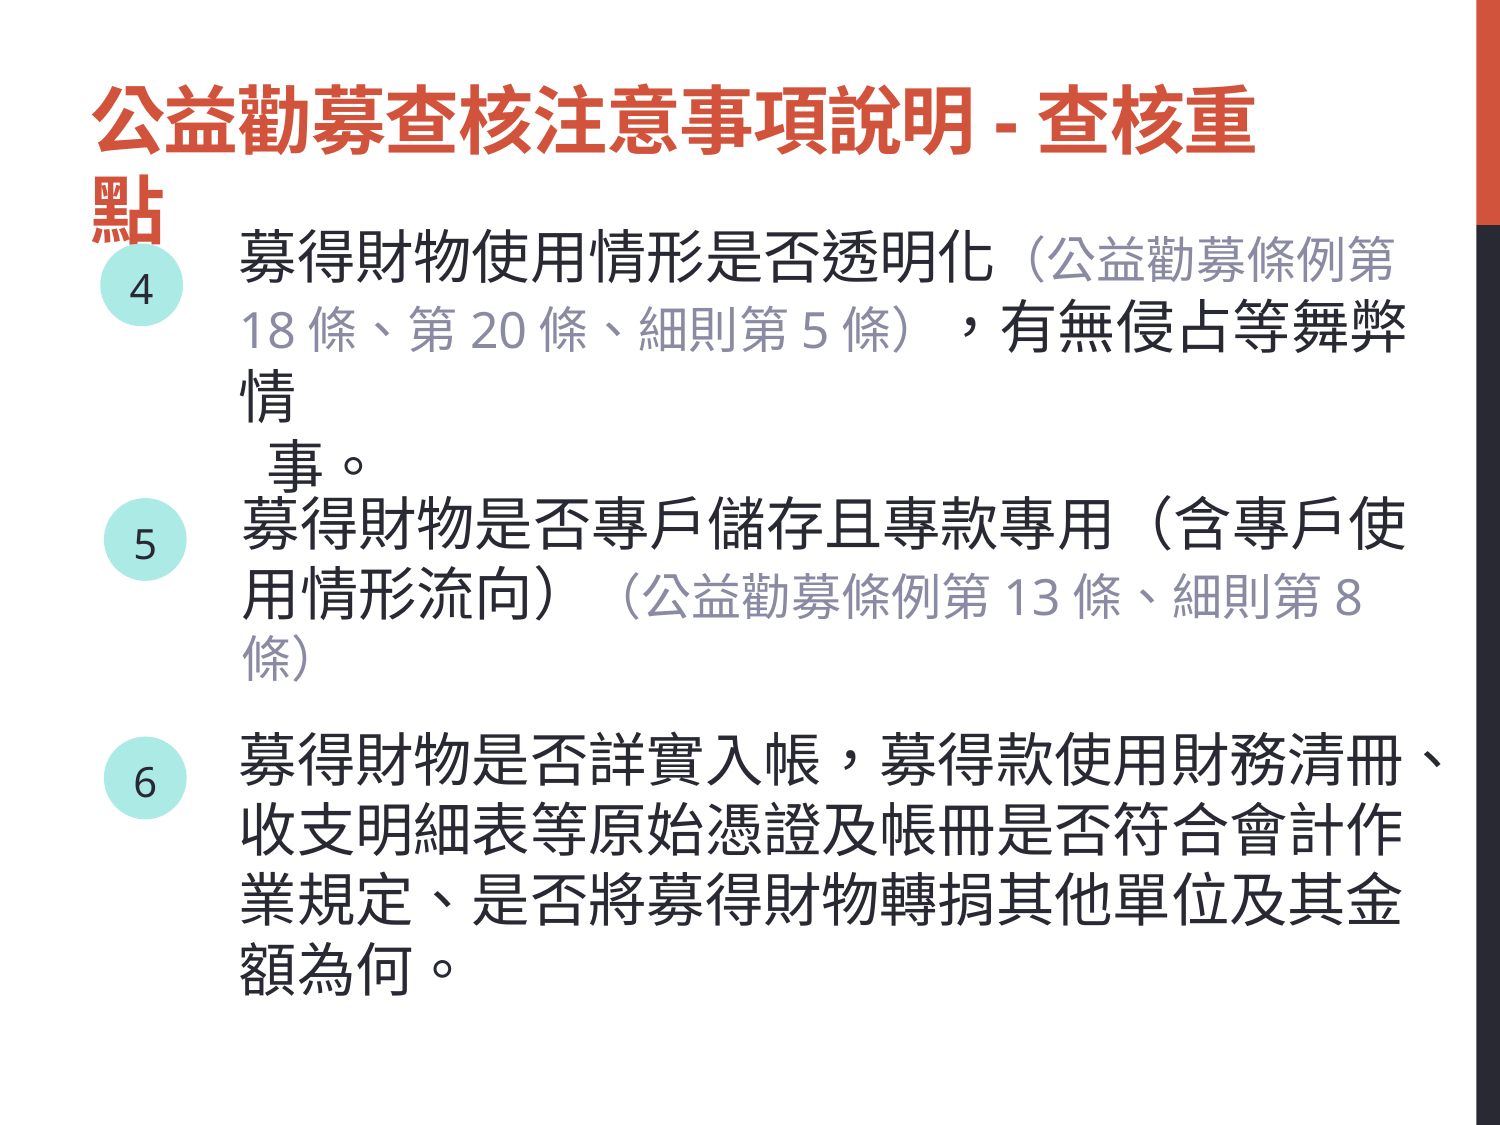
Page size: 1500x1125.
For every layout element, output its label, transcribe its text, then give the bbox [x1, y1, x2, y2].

text_box 公益勸募查核注意事項說明-查核重點 [75, 66, 1341, 180]
text_box 募得財物使用情形是否透明化（公益勸募條例第 18條、第20條、細則第5條），有無侵占等舞弊情 事。 [223, 212, 1467, 440]
text_box 募得財物是否專戶儲存且專款專用（含專戶使 用情形流向）（公益勸募條例第13條、細則第8條） [226, 479, 1470, 637]
text_box 募得財物是否詳實入帳，募得款使用財務清冊、 收支明細表等原始憑證及帳冊是否符合會計作業規定、是否將募得財物轉捐其他單位及其金額為何。 [223, 716, 1467, 1014]
text_box 4 [100, 243, 184, 327]
text_box 5 [103, 498, 187, 581]
text_box 6 [103, 736, 187, 820]
